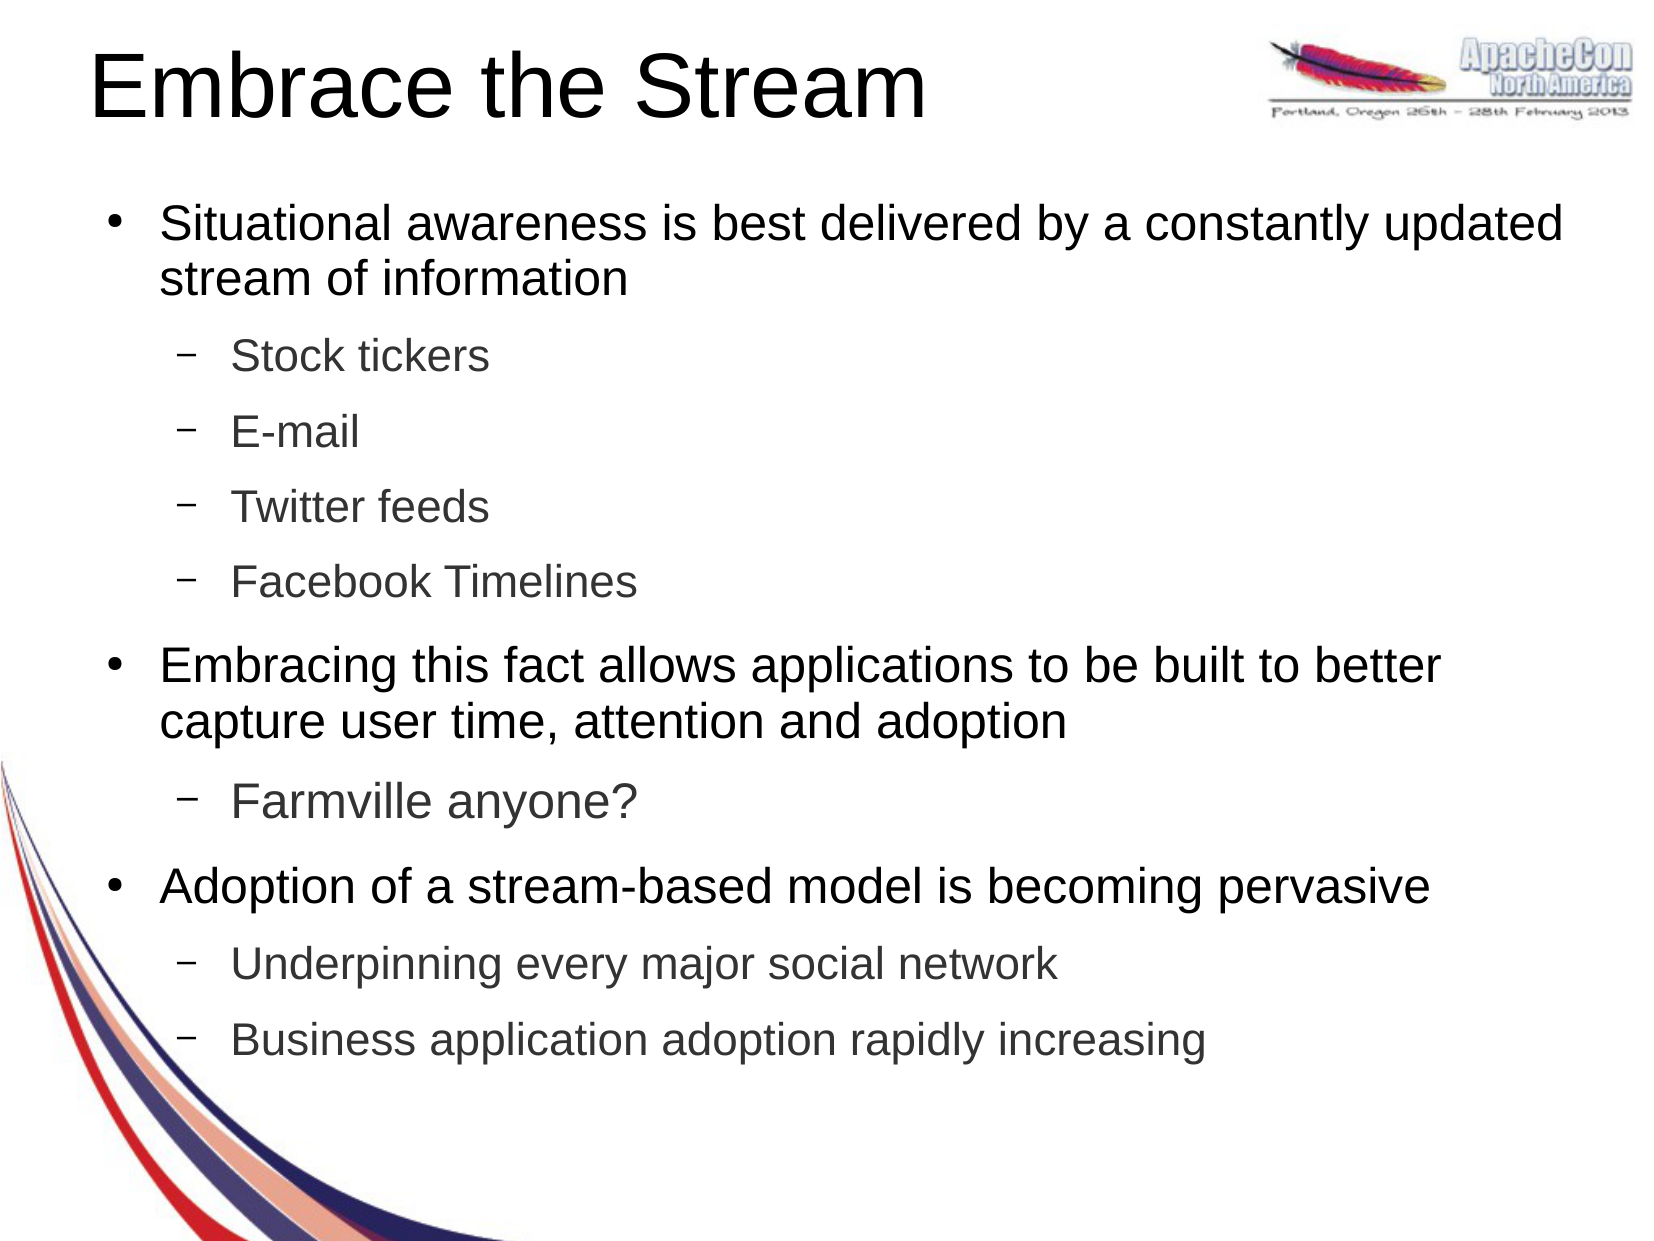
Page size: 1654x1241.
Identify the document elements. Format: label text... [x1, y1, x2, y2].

title Embrace the Stream [88, 29, 1447, 142]
list Situational awareness is best delivered by a constantly updated stream of information Stock tickers E-mail Twitter feeds Facebook Timelines Embracing this fact allows applications to be built to better capture user time, attention and adoption Farmville anyone? Adoption of a stream-based model is becoming pervasive Underpinning every major social network Business application adoption rapidly increasing [88, 194, 1595, 1152]
picture [0, 0, 1654, 1241]
